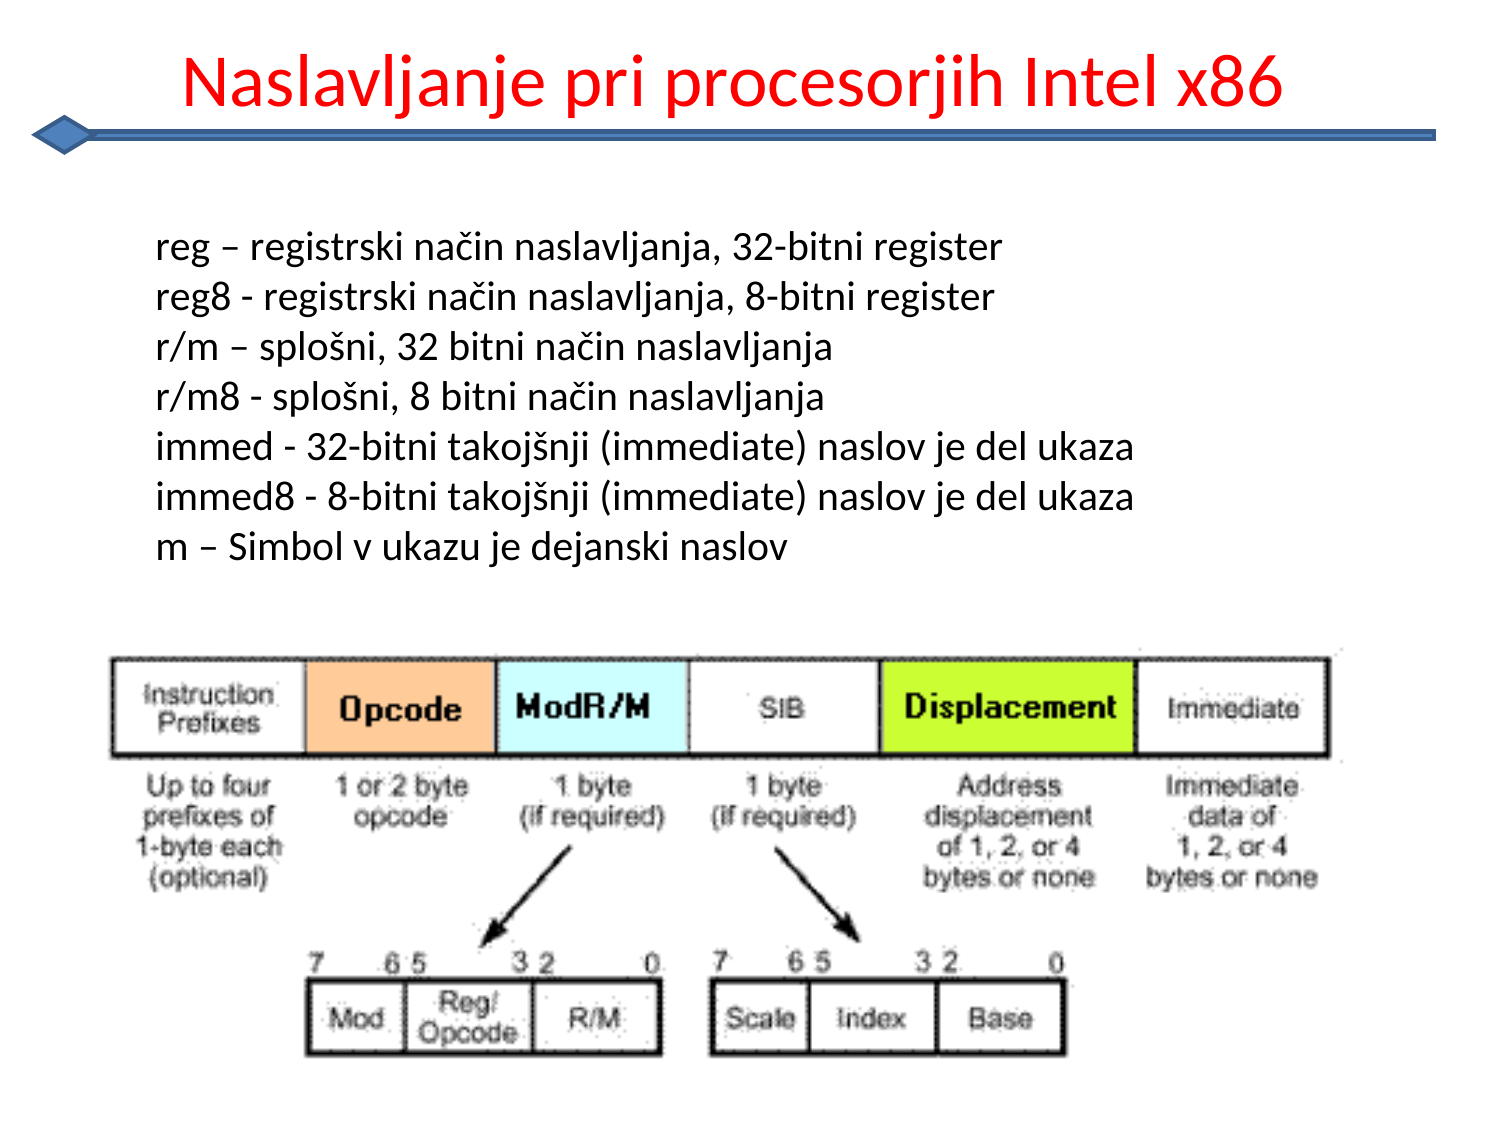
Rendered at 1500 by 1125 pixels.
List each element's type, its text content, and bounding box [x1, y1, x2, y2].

text_box reg – registrski način naslavljanja, 32-bitni register reg8 - registrski način naslavljanja, 8-bitni register r/m – splošni, 32 bitni način naslavljanja r/m8 - splošni, 8 bitni način naslavljanja immed - 32-bitni takojšnji (immediate) naslov je del ukaza immed8 - 8-bitni takojšnji (immediate) naslov je del ukaza m – Simbol v ukazu je dejanski naslov [140, 210, 1395, 627]
picture [70, 632, 1355, 1067]
title Naslavljanje pri procesorjih Intel x86 [58, 0, 1409, 153]
